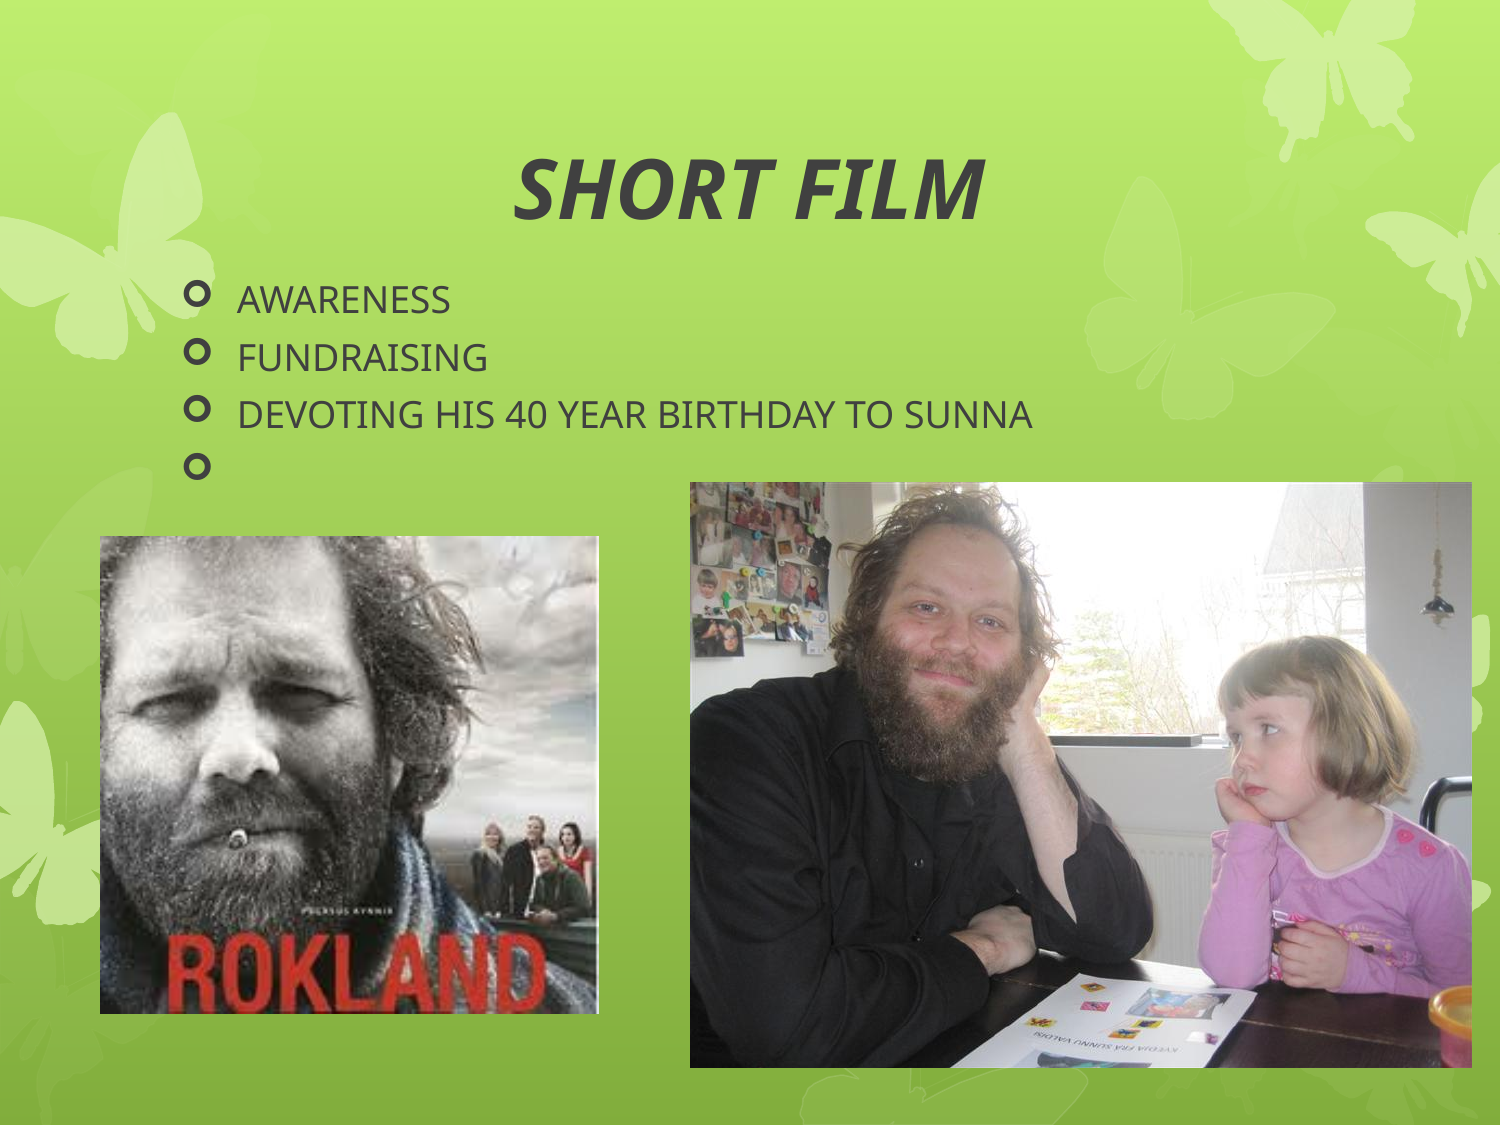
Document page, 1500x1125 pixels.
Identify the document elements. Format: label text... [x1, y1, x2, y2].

picture [690, 482, 1472, 1068]
picture [100, 536, 599, 1014]
list AWARENESS FUNDRAISING DEVOTING HIS 40 YEAR BIRTHDAY TO SUNNA [165, 255, 1335, 516]
title SHORT FILM [165, 110, 1335, 255]
